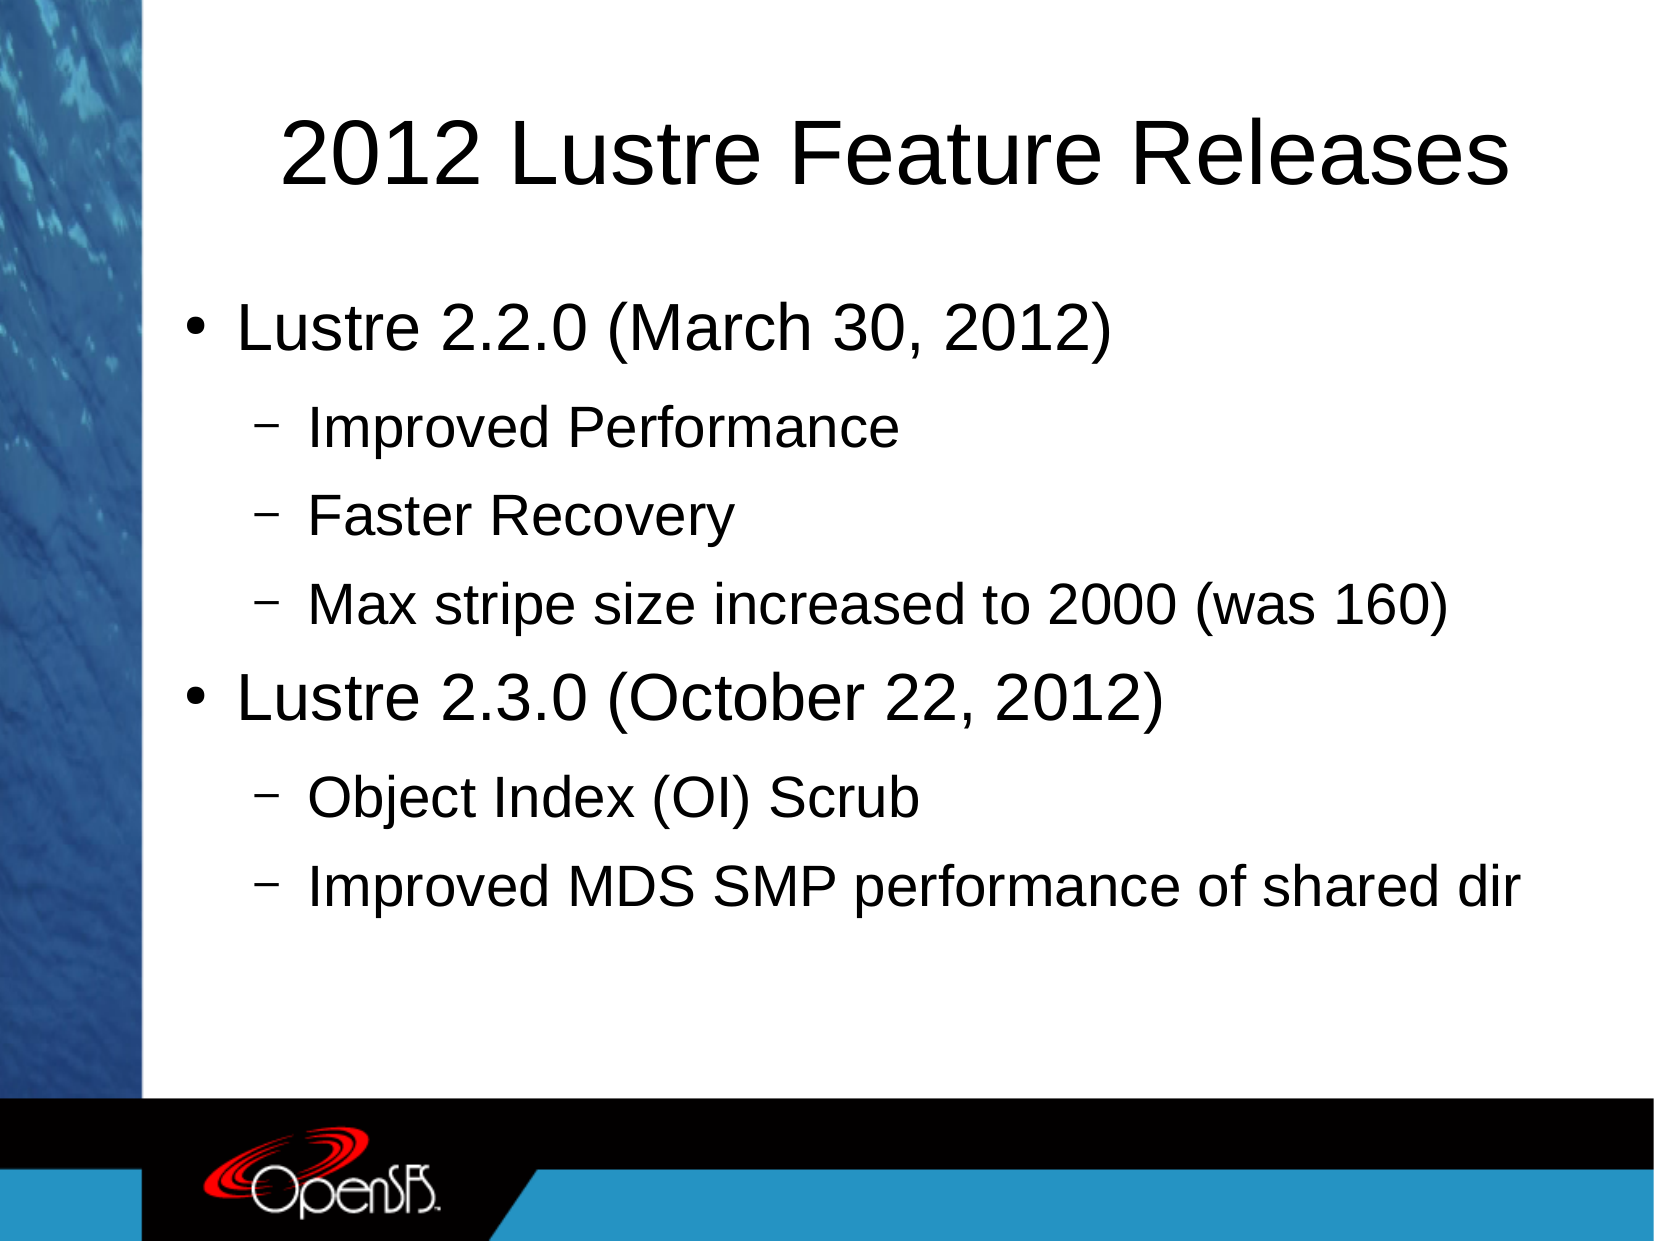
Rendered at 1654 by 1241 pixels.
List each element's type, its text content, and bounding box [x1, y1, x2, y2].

picture [0, 0, 1654, 1241]
list Lustre 2.2.0 (March 30, 2012) Improved Performance Faster Recovery Max stripe size increased to 2000 (was 160) Lustre 2.3.0 (October 22, 2012) Object Index (OI) Scrub Improved MDS SMP performance of shared dir [166, 290, 1622, 1010]
title 2012 Lustre Feature Releases [163, 49, 1630, 257]
